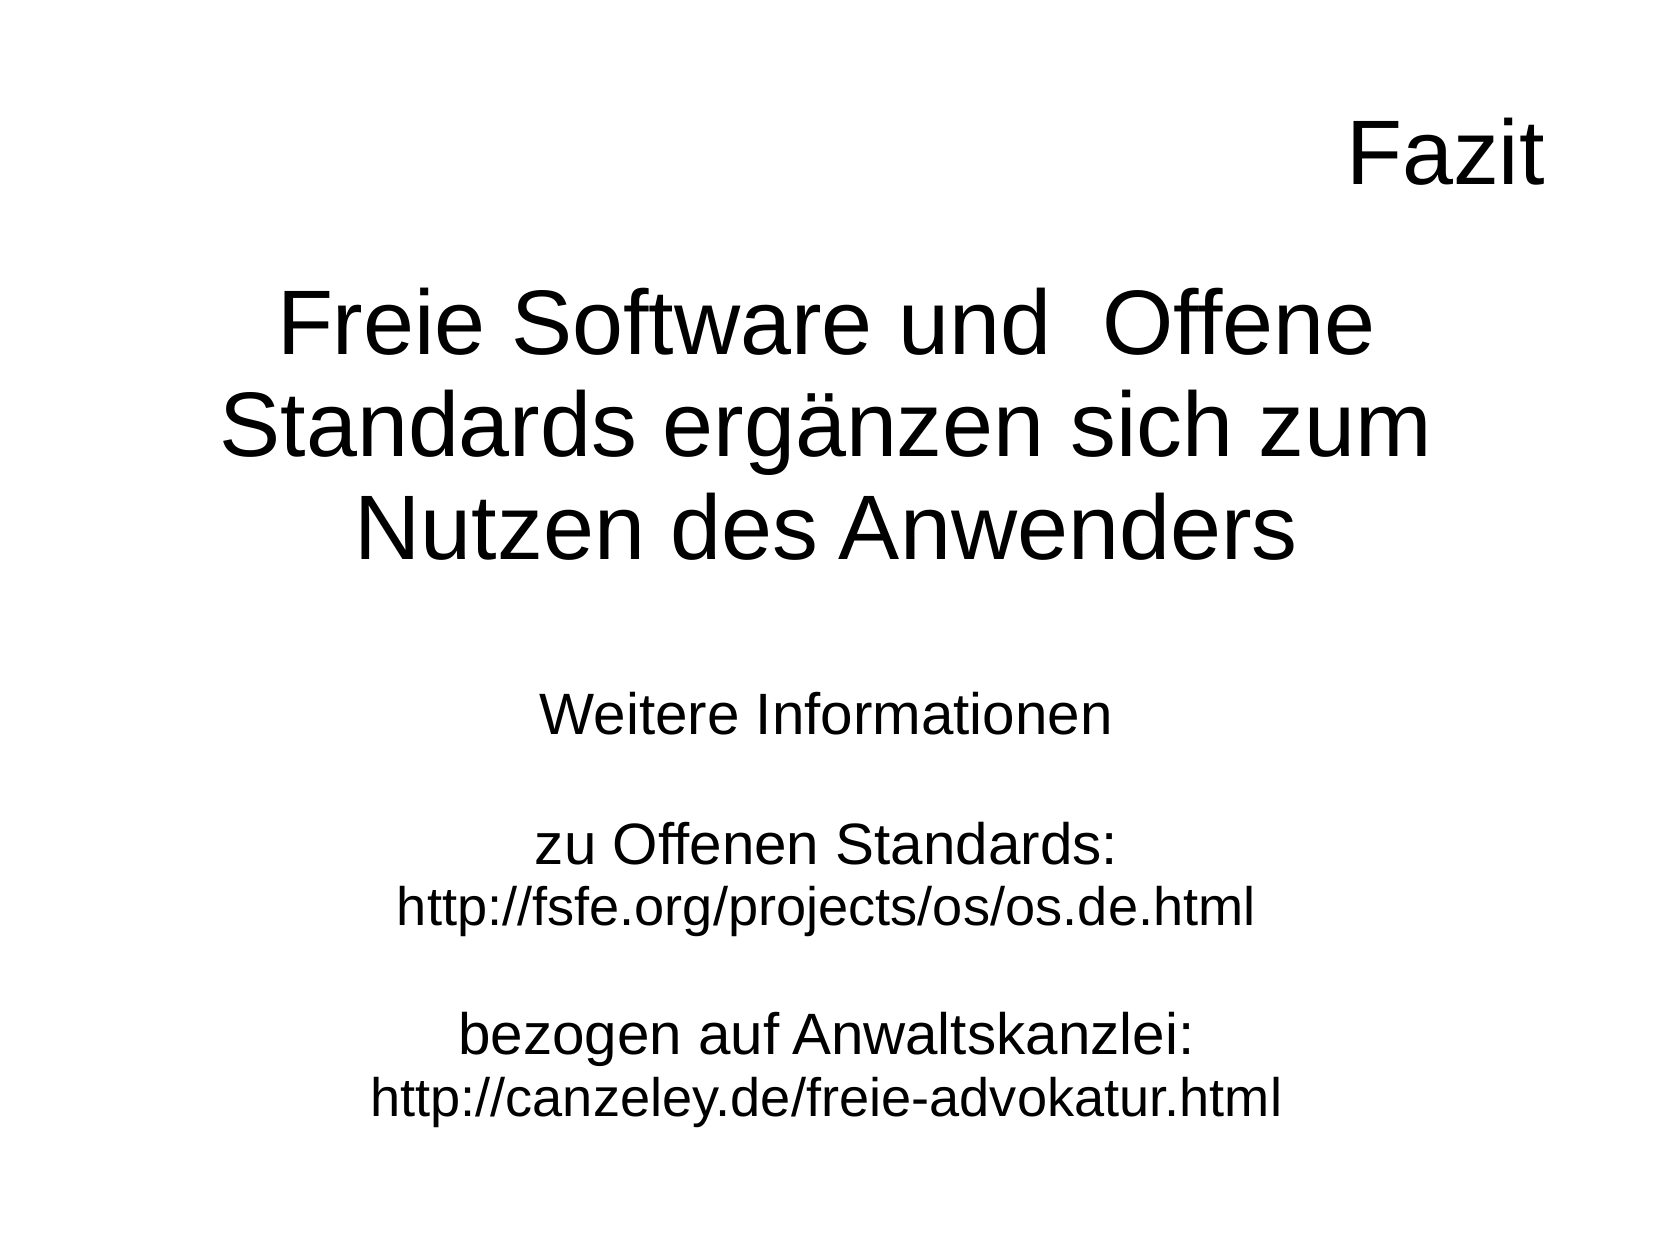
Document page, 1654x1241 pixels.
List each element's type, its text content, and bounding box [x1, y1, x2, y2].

title Fazit [82, 49, 1571, 257]
subtitle Freie Software und Offene Standards ergänzen sich zum Nutzen des Anwenders Weitere Informationen zu Offenen Standards: http://fsfe.org/projects/os/os.de.html bezogen auf Anwaltskanzlei: http://canzeley.de/freie-advokatur.html [82, 271, 1571, 1128]
